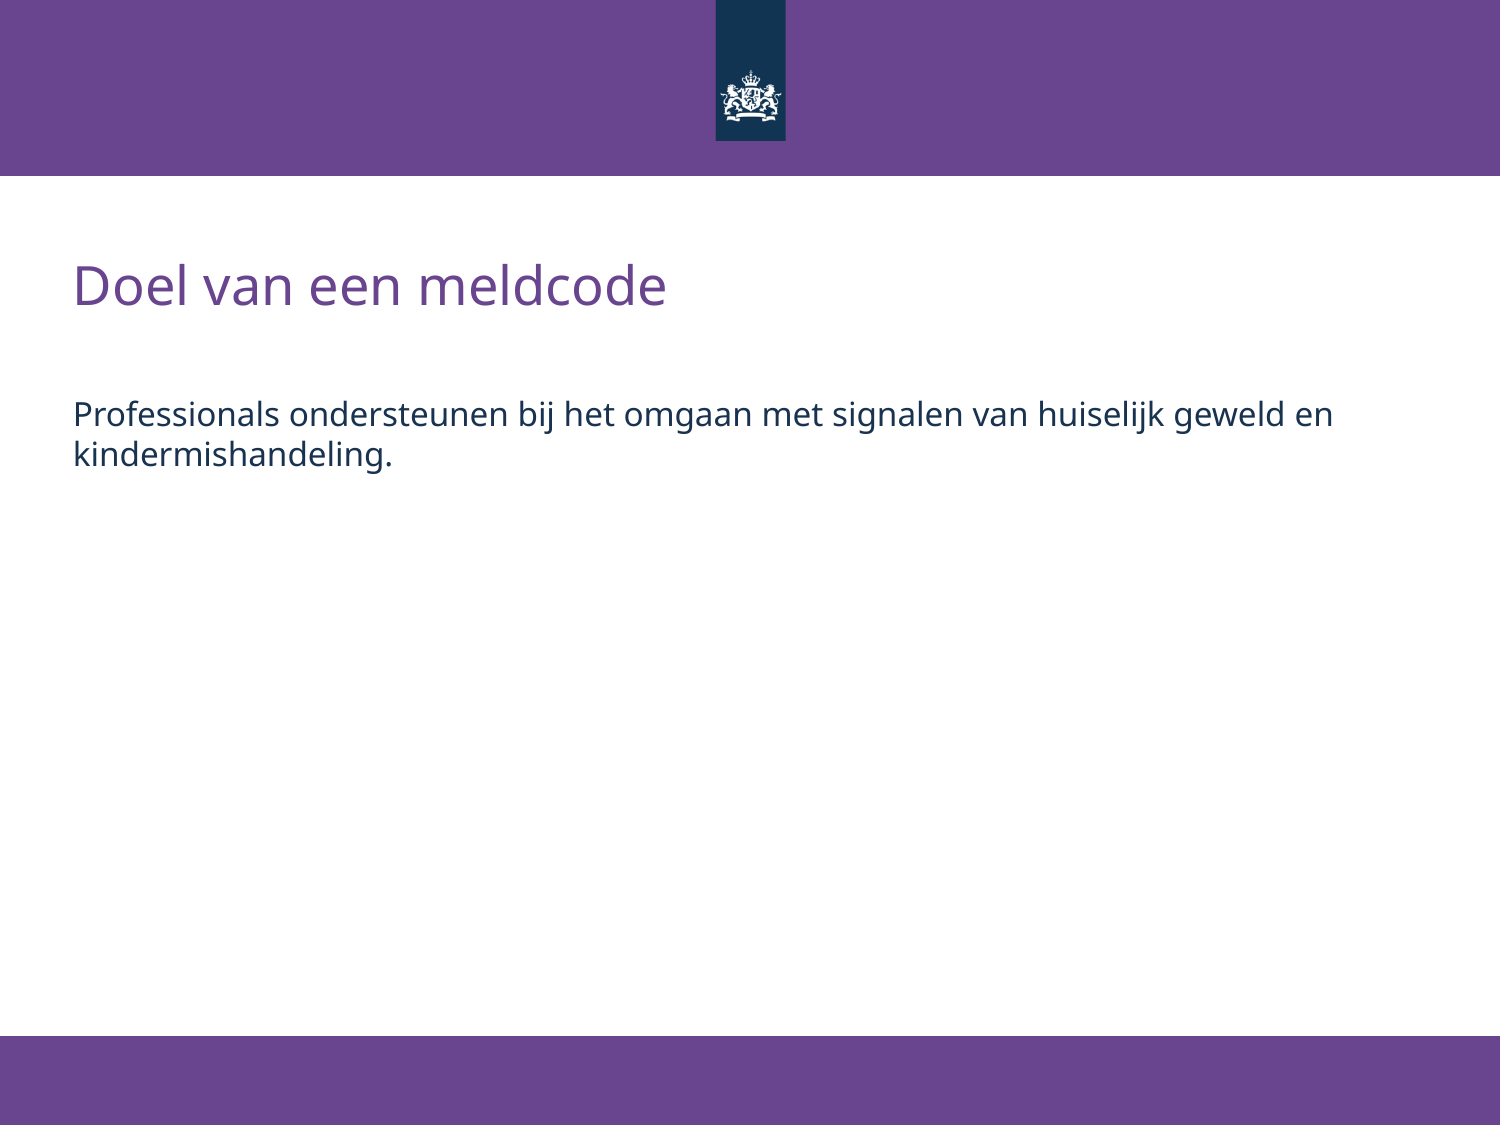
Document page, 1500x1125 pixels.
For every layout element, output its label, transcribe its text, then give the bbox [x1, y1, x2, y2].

title Doel van een meldcode [57, 243, 1408, 338]
list Professionals ondersteunen bij het omgaan met signalen van huiselijk geweld en kindermishandeling. [57, 385, 1408, 1020]
